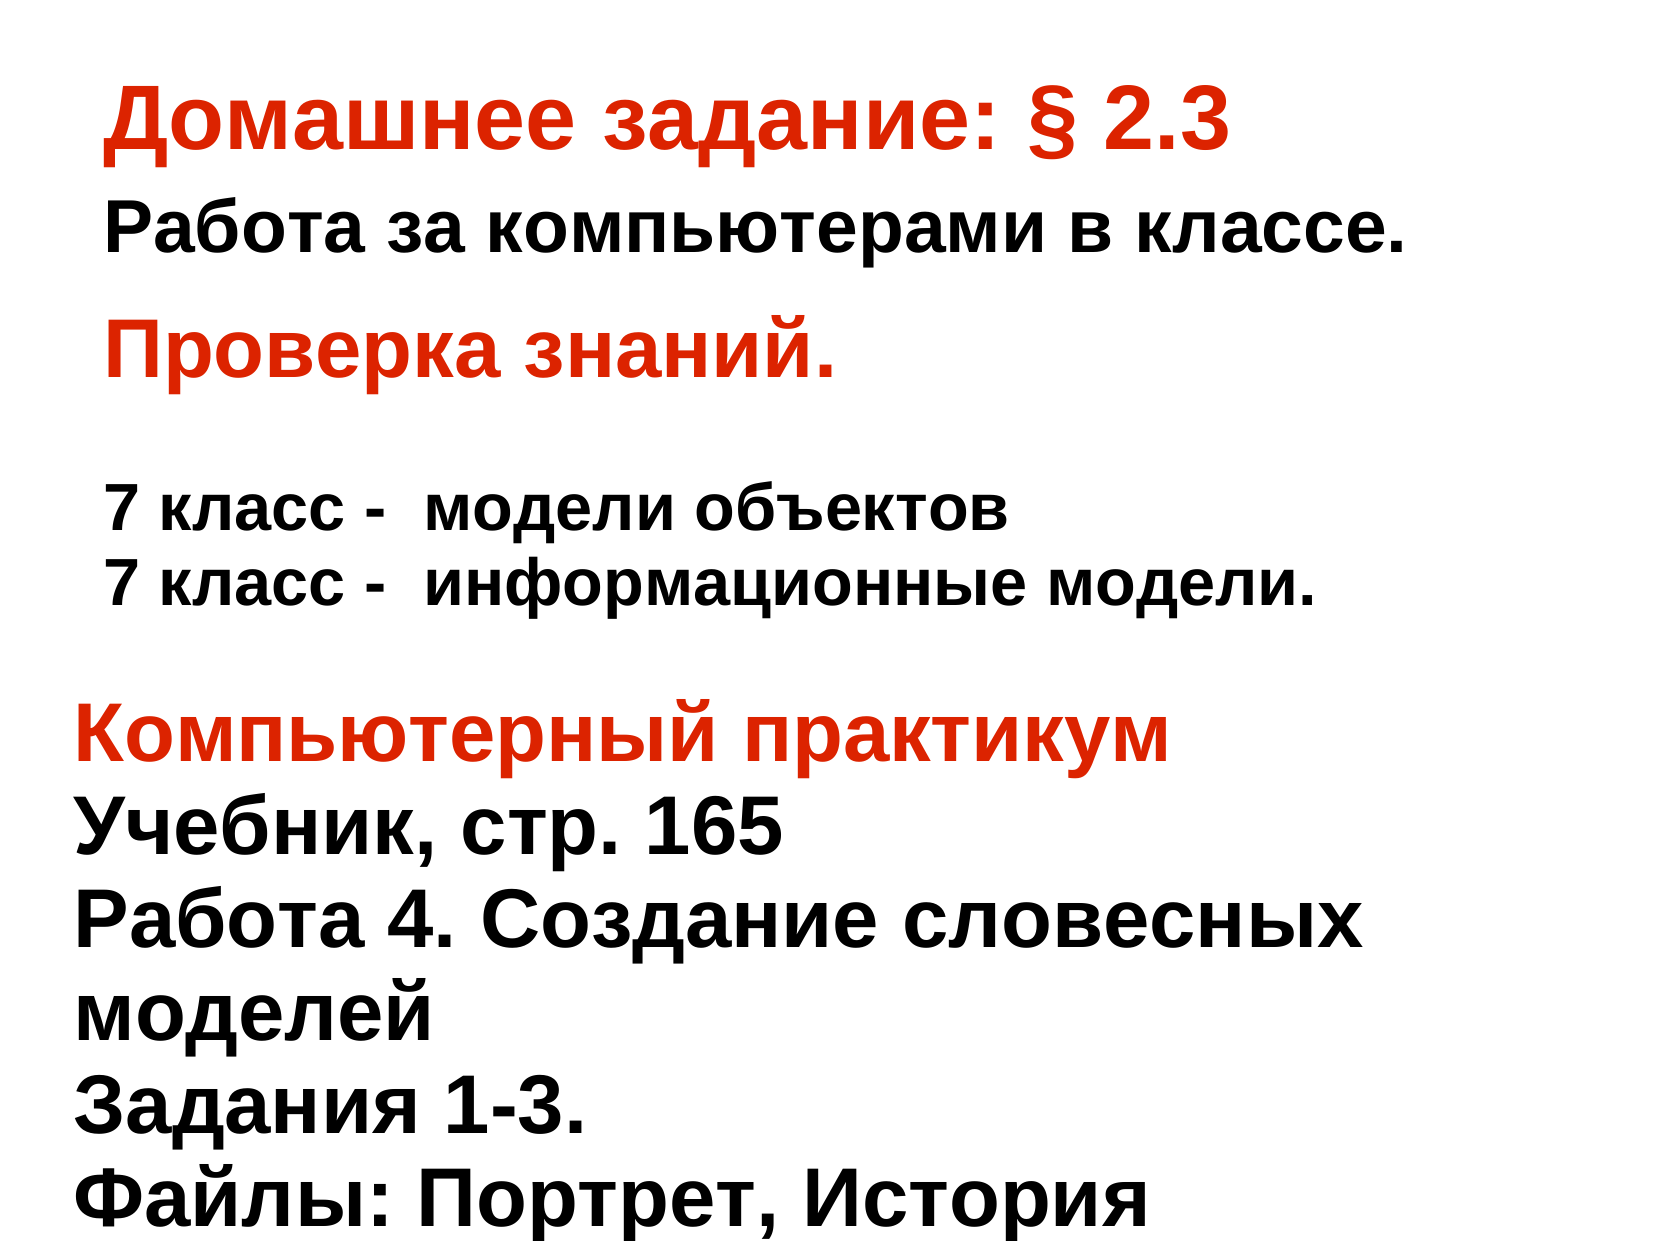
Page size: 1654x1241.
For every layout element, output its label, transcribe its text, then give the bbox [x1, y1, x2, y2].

text_box Работа за компьютерами в классе. [88, 177, 1536, 276]
text_box Домашнее задание: § 2.3 [88, 59, 1506, 177]
text_box Проверка знаний. 7 класс - модели объектов 7 класс - информационные модели. [88, 295, 1625, 628]
text_box Компьютерный практикум Учебник, стр. 165 Работа 4. Создание словесных моделей Задания 1-3. Файлы: Портрет, История [59, 679, 1625, 1156]
